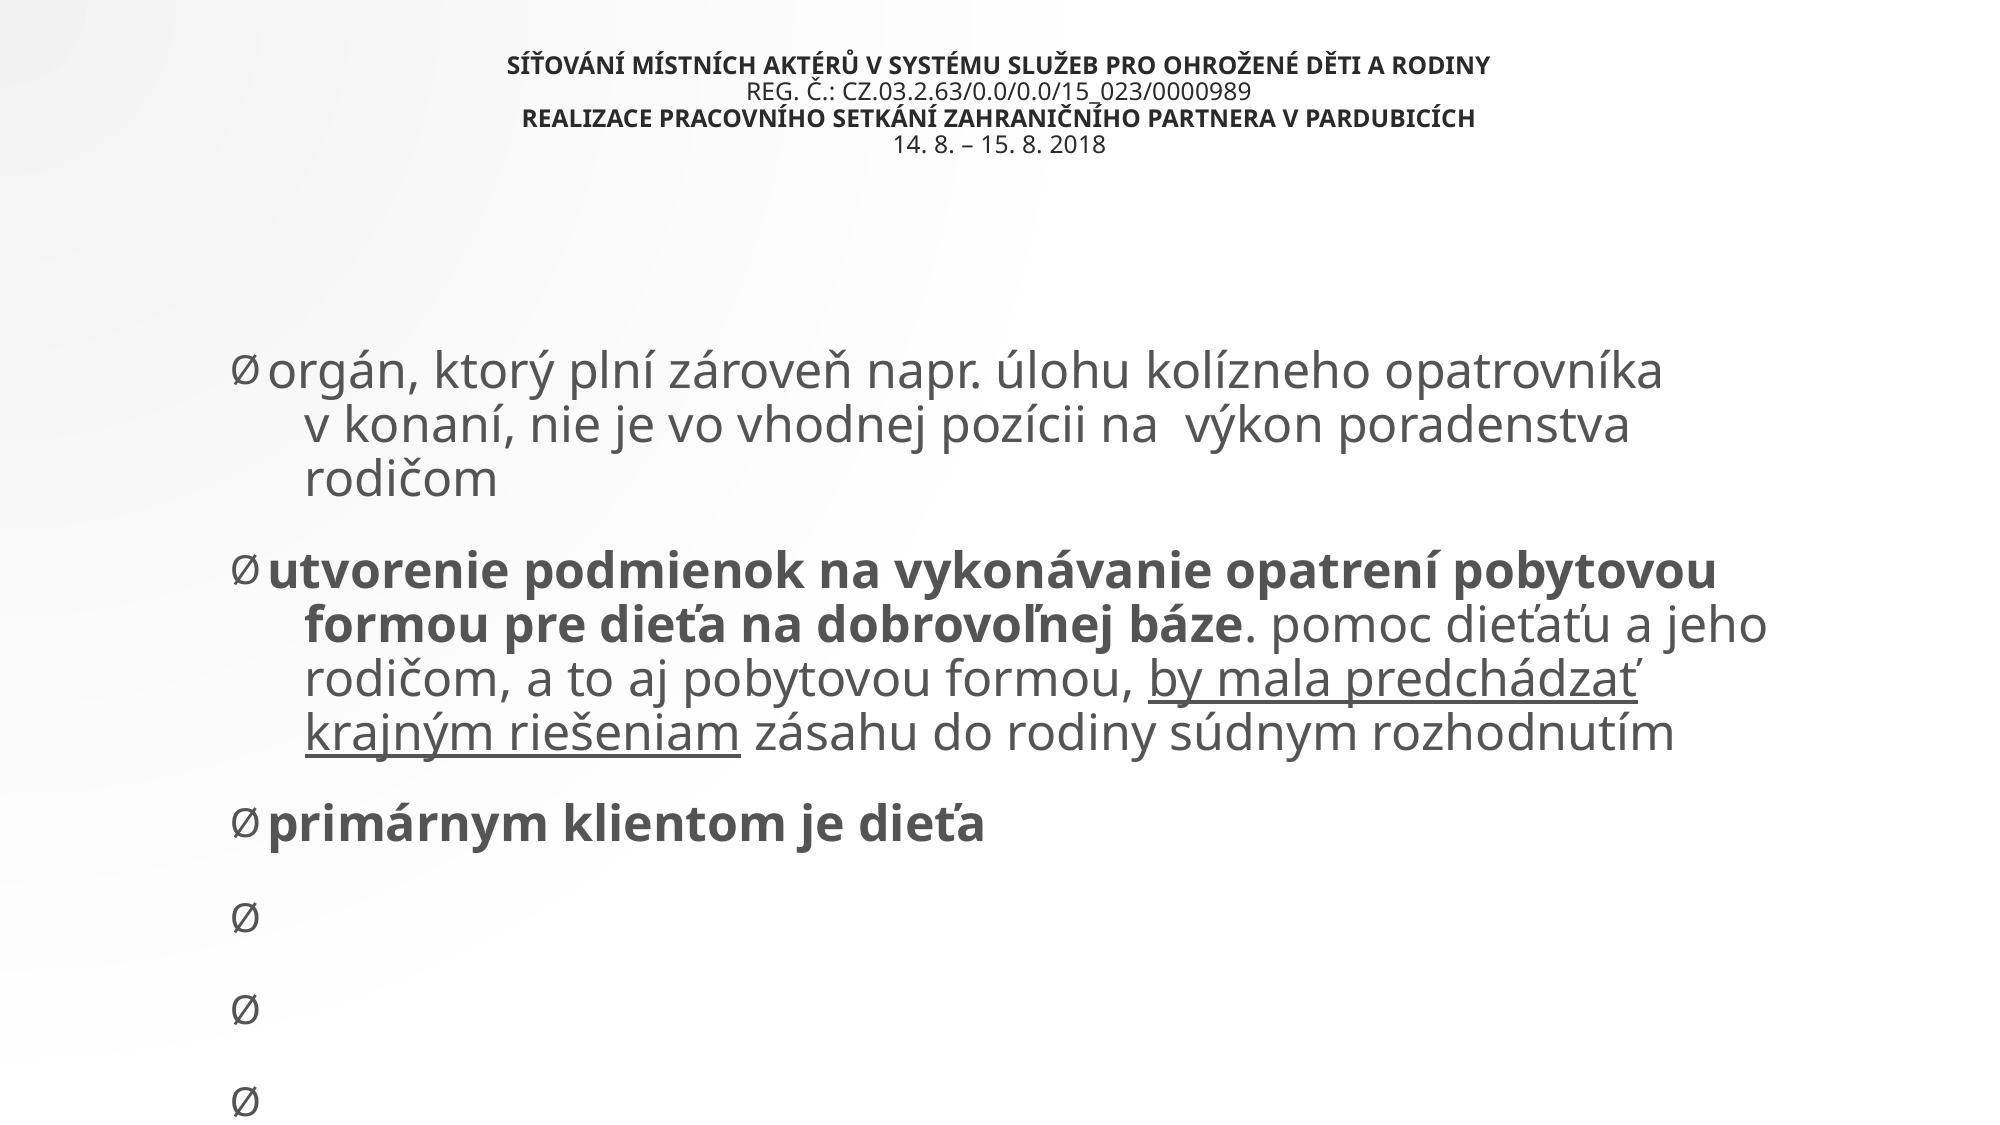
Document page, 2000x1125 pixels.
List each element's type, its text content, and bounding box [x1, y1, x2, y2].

list orgán, ktorý plní zároveň napr. úlohu kolízneho opatrovníka v konaní, nie je vo vhodnej pozícii na výkon poradenstva rodičom utvorenie podmienok na vykonávanie opatrení pobytovou formou pre dieťa na dobrovoľnej báze. pomoc dieťaťu a jeho rodičom, a to aj pobytovou formou, by mala predchádzať krajným riešeniam zásahu do rodiny súdnym rozhodnutím primárnym klientom je dieťa [199, 338, 1800, 1013]
title Síťování místních aktérů v systému služeb pro ohrožené děti a rodiny reg. č.: CZ.03.2.63/0.0/0.0/15_023/0000989 Realizace pracovního setkání zahraničního partnera v Pardubicích 14. 8. – 15. 8. 2018 [199, 45, 1800, 197]
